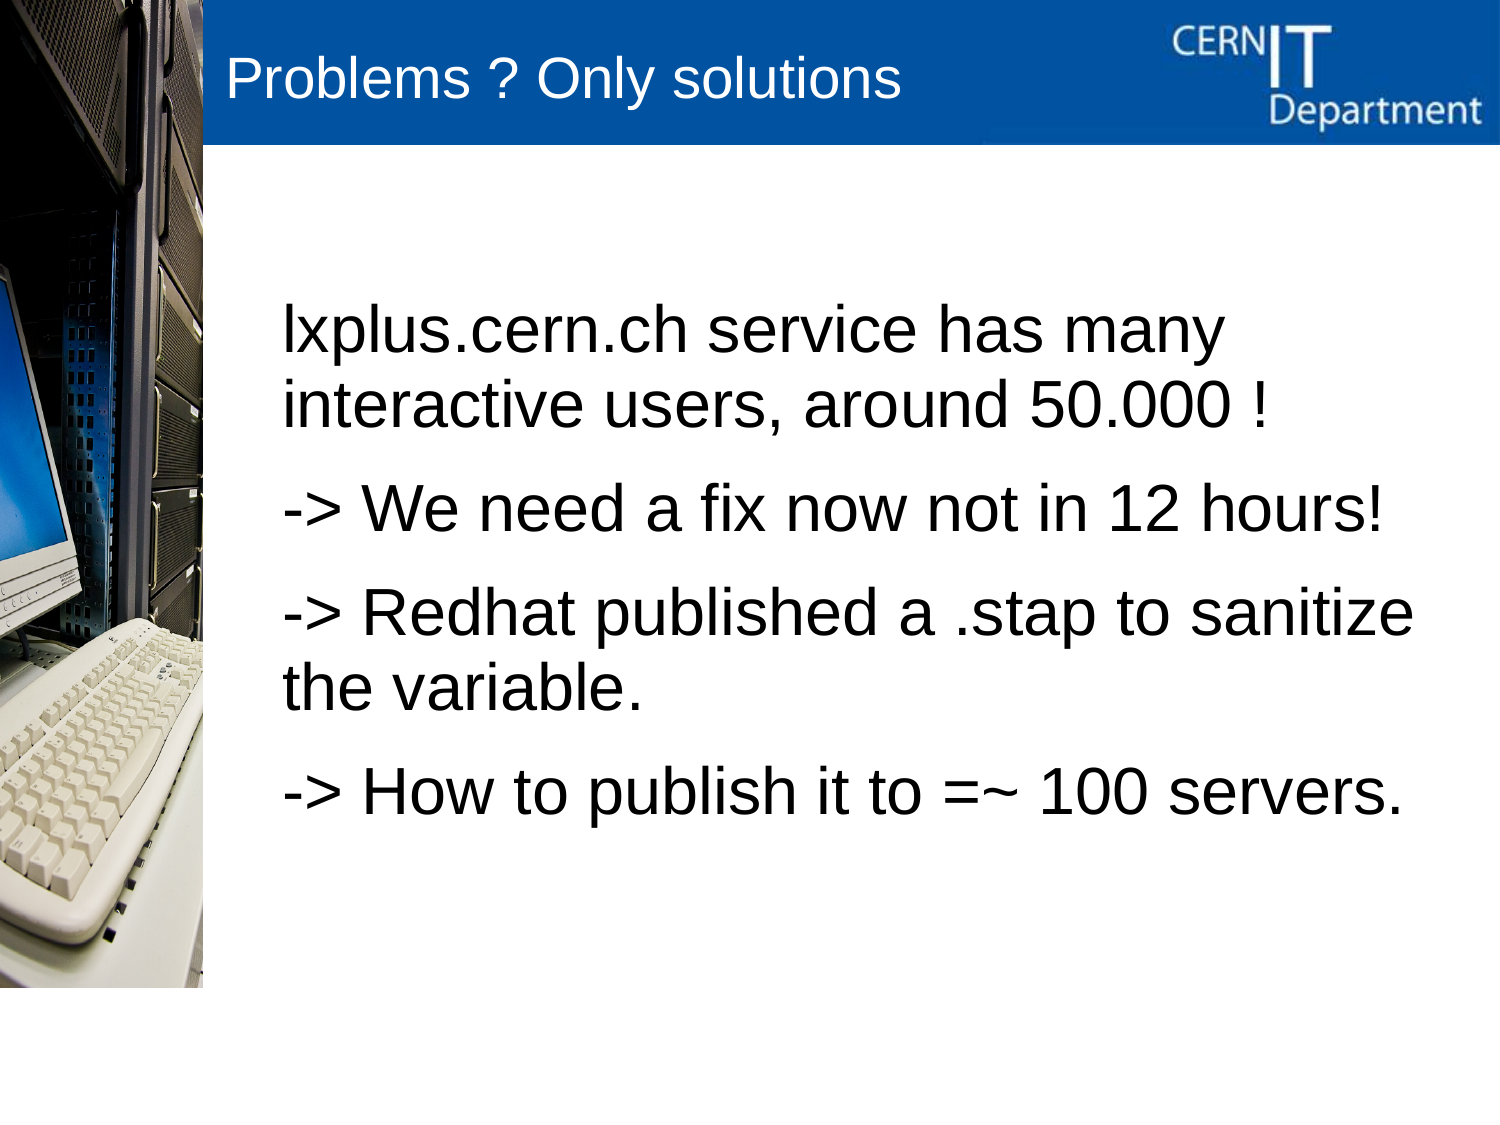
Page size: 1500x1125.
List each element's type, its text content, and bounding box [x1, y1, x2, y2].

title Problems ? Only solutions [225, 44, 1088, 113]
list lxplus.cern.ch service has many interactive users, around 50.000 ! -> We need a fix now not in 12 hours! -> Redhat published a .stap to sanitize the variable. -> How to publish it to =~ 100 servers. [211, 187, 1449, 931]
picture [0, 0, 1500, 988]
